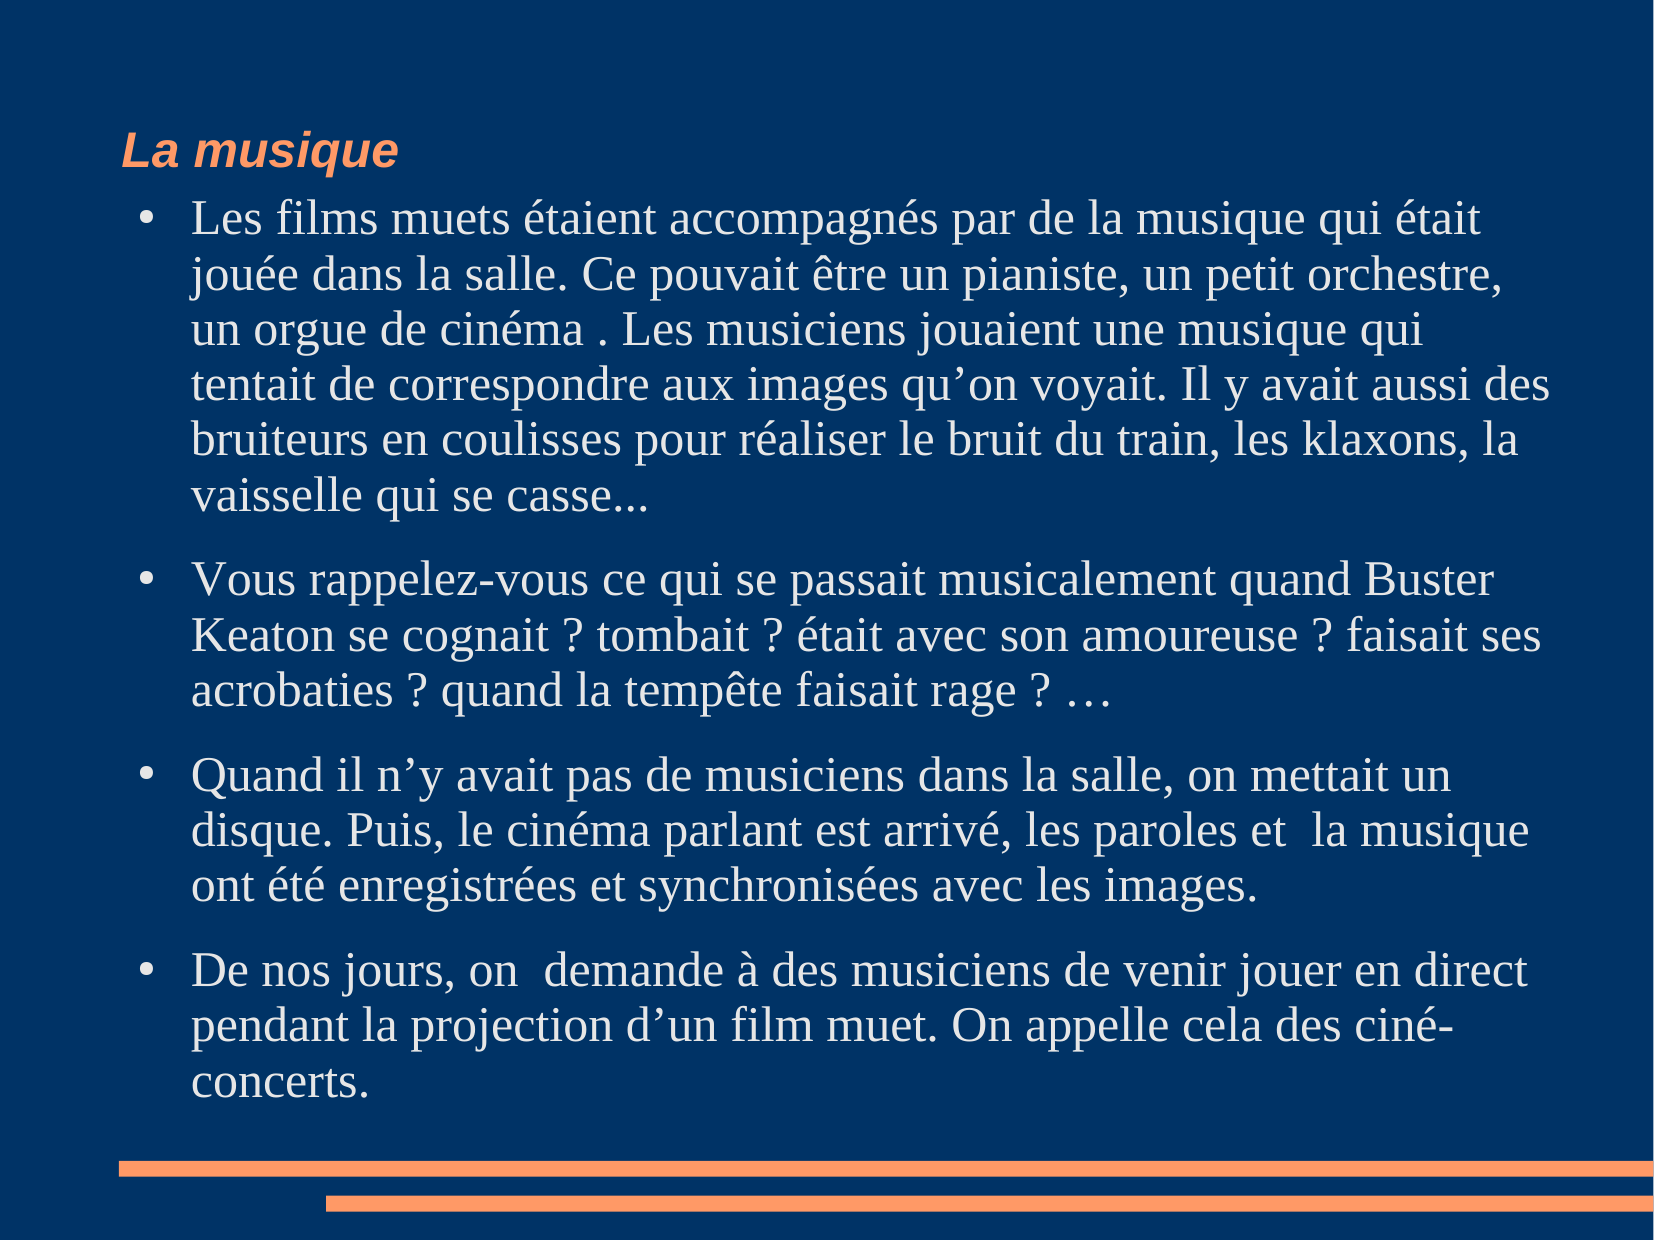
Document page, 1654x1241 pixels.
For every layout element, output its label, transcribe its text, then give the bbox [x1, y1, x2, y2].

title La musique [121, 46, 1534, 190]
list Les films muets étaient accompagnés par de la musique qui était jouée dans la salle. Ce pouvait être un pianiste, un petit orchestre, un orgue de cinéma . Les musiciens jouaient une musique qui tentait de correspondre aux images qu’on voyait. Il y avait aussi des bruiteurs en coulisses pour réaliser le bruit du train, les klaxons, la vaisselle qui se casse... Vous rappelez-vous ce qui se passait musicalement quand Buster Keaton se cognait ? tombait ? était avec son amoureuse ? faisait ses acrobaties ? quand la tempête faisait rage ? … Quand il n’y avait pas de musiciens dans la salle, on mettait un disque. Puis, le cinéma parlant est arrivé, les paroles et la musique ont été enregistrées et synchronisées avec les images. De nos jours, on demande à des musiciens de venir jouer en direct pendant la projection d’un film muet. On appelle cela des ciné-concerts. [120, 190, 1560, 1108]
